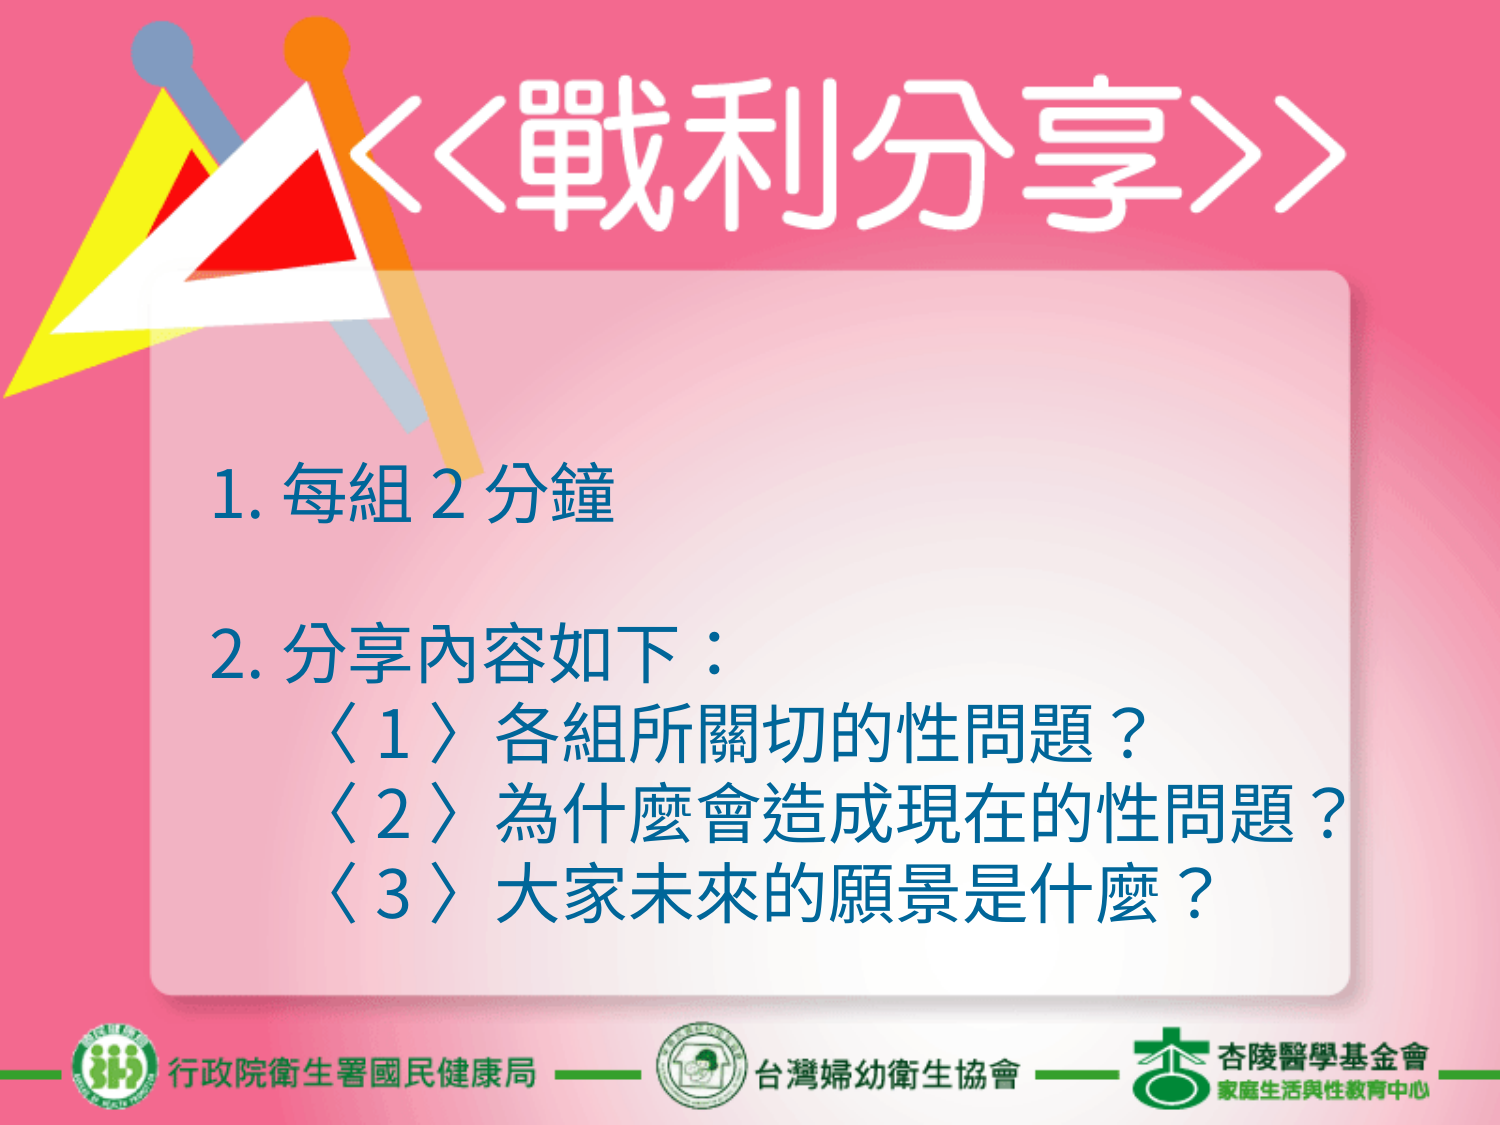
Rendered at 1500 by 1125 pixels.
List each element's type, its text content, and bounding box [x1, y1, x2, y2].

text_box 1.每組2分鐘 2.分享內容如下： 〈1〉各組所關切的性問題？ 〈2〉為什麼會造成現在的性問題？ 〈3〉大家未來的願景是什麼？ [194, 444, 1378, 940]
picture [0, 0, 1500, 1125]
